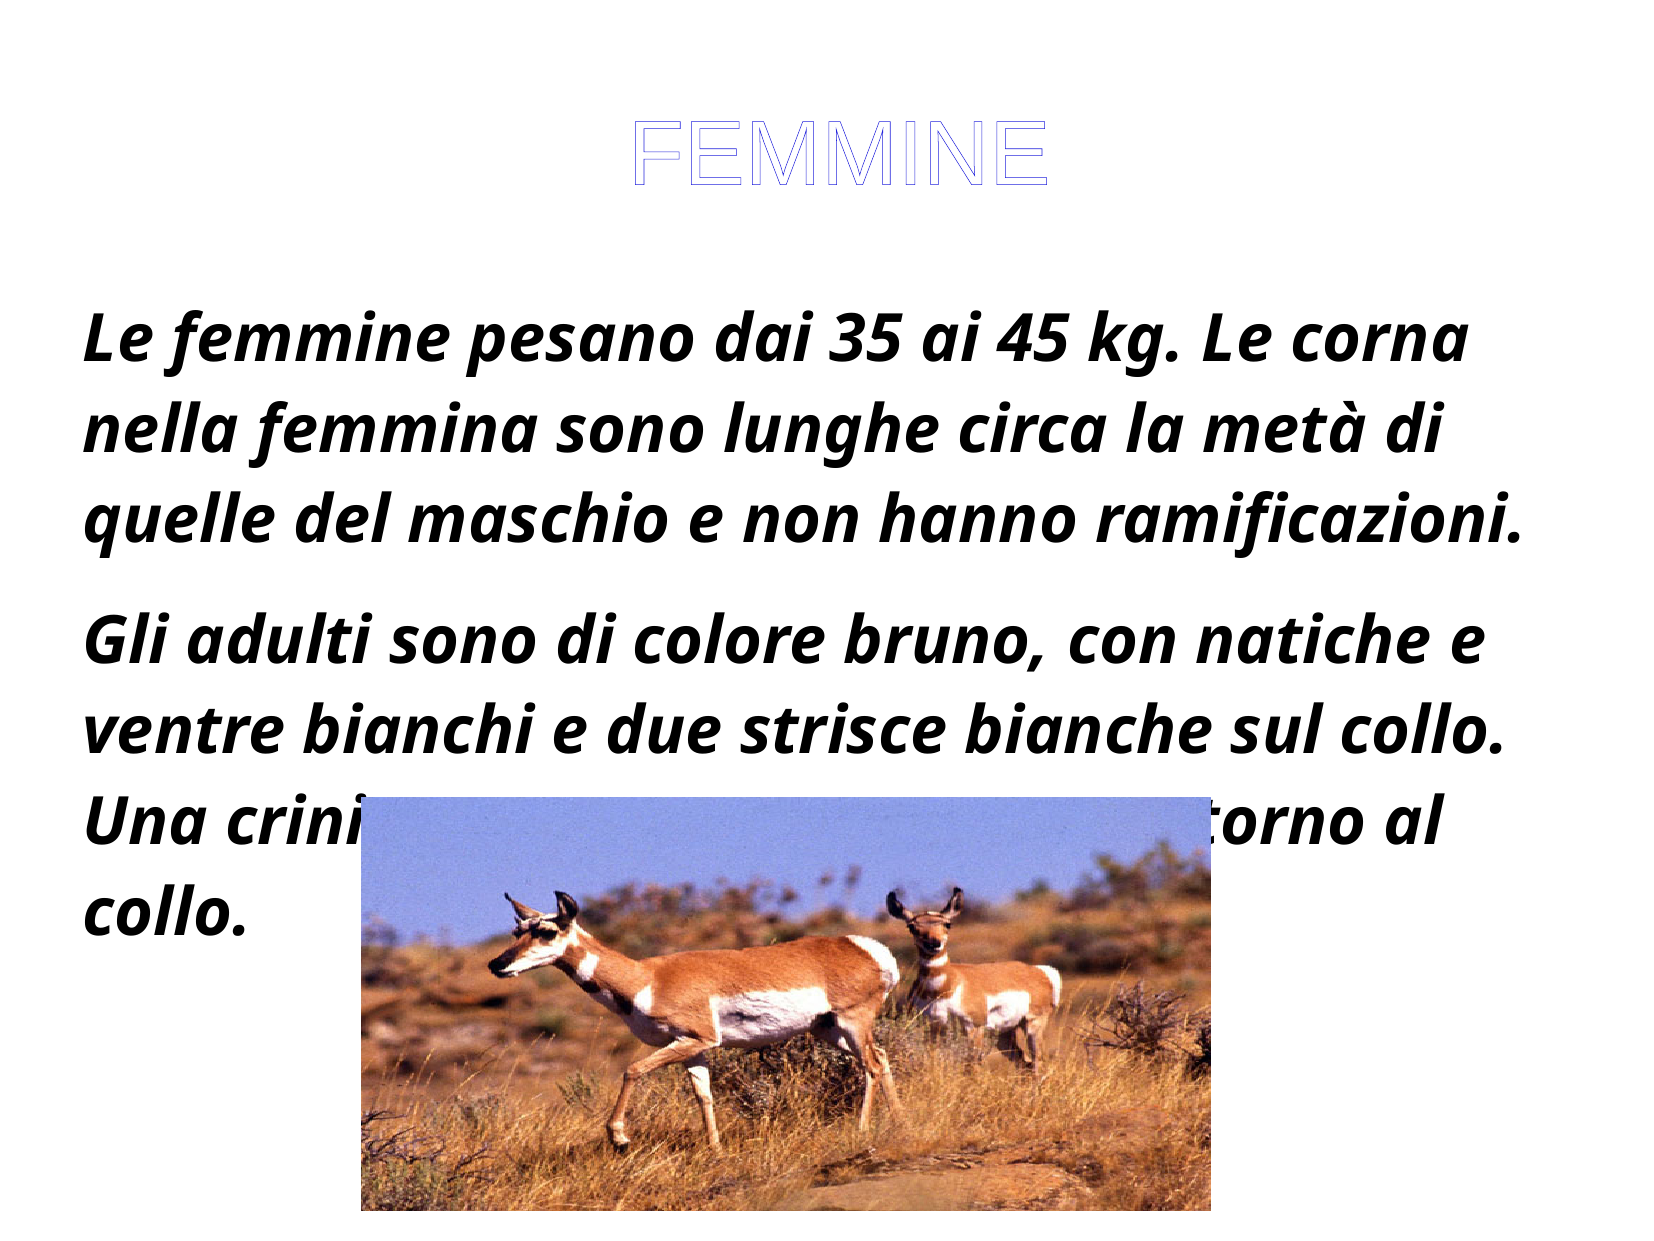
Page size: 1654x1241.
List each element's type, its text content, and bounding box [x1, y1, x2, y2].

title FEMMINE [82, 49, 1571, 257]
list Le femmine pesano dai 35 ai 45 kg. Le corna nella femmina sono lunghe circa la metà di quelle del maschio e non hanno ramificazioni. Gli adulti sono di colore bruno, con natiche e ventre bianchi e due strisce bianche sul collo. Una criniera corta e scura cresce attorno al collo. [82, 290, 1571, 1109]
picture [361, 797, 1211, 1211]
